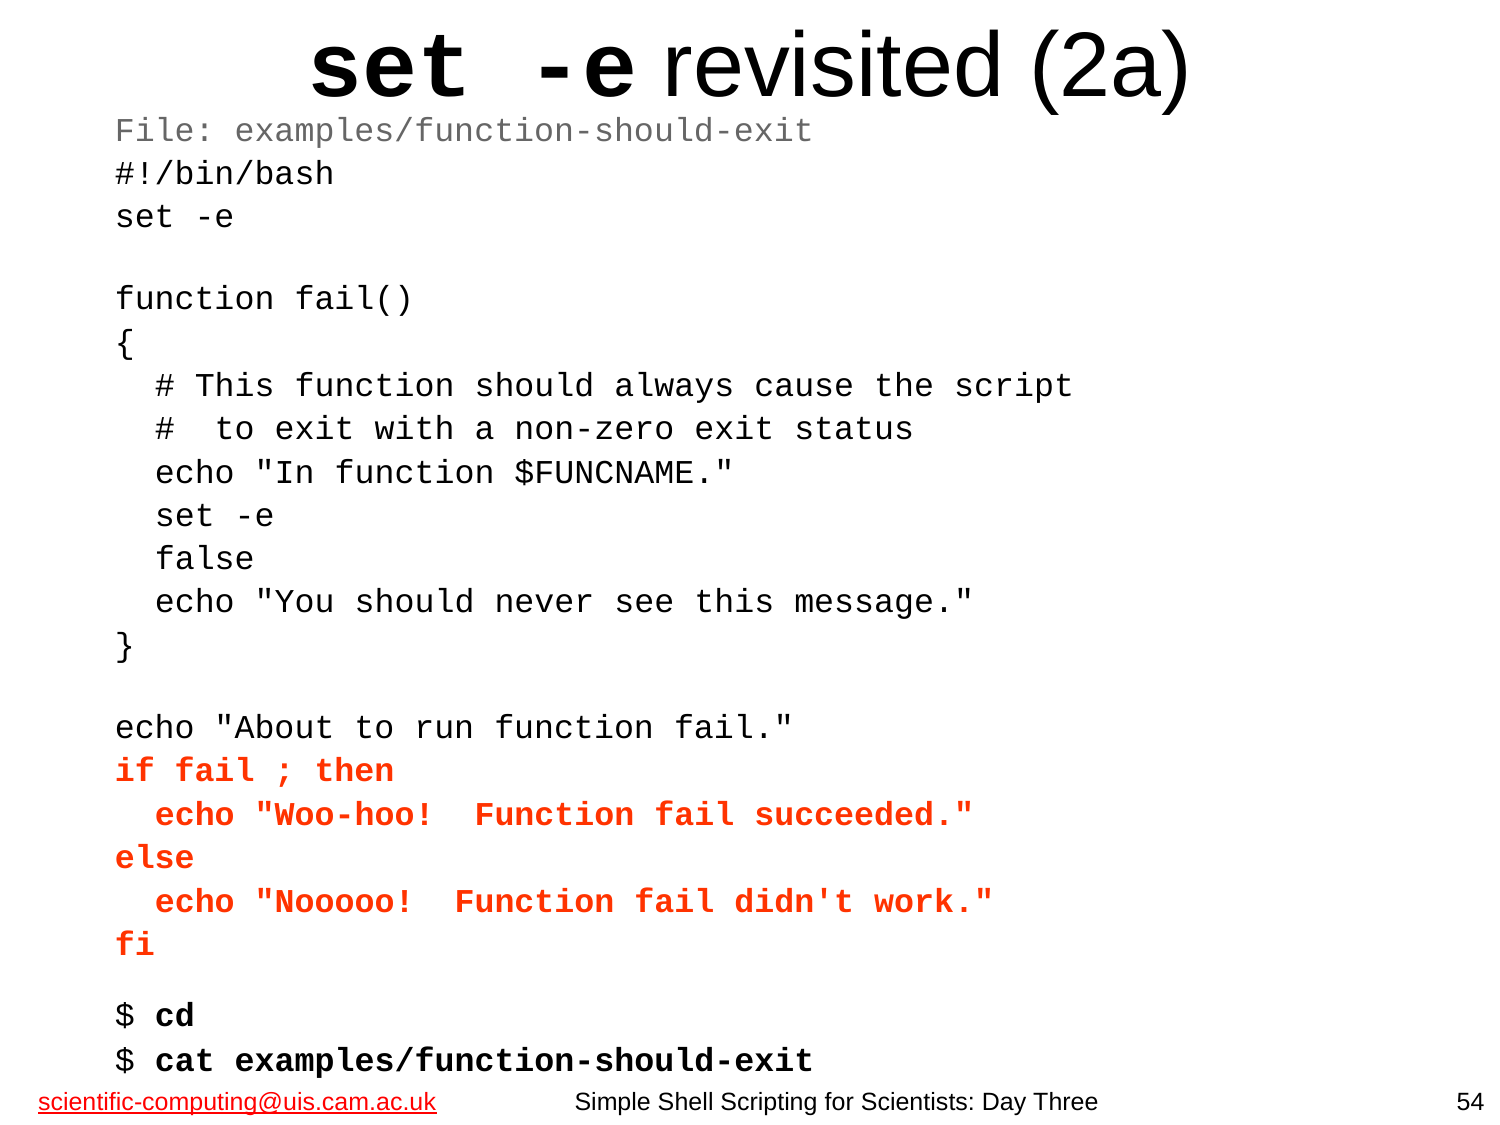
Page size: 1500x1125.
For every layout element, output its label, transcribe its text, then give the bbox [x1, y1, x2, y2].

list File: examples/function-should-exit #!/bin/bash set -e function fail() { # This function should always cause the script # to exit with a non-zero exit status echo "In function $FUNCNAME." set -e false echo "You should never see this message." } echo "About to run function fail." if fail ; then echo "Woo-hoo! Function fail succeeded." else echo "Nooooo! Function fail didn't work." fi $ cd $ cat examples/function-should-exit [99, 106, 1401, 1094]
title set -e revisited (2a) [112, 5, 1388, 106]
